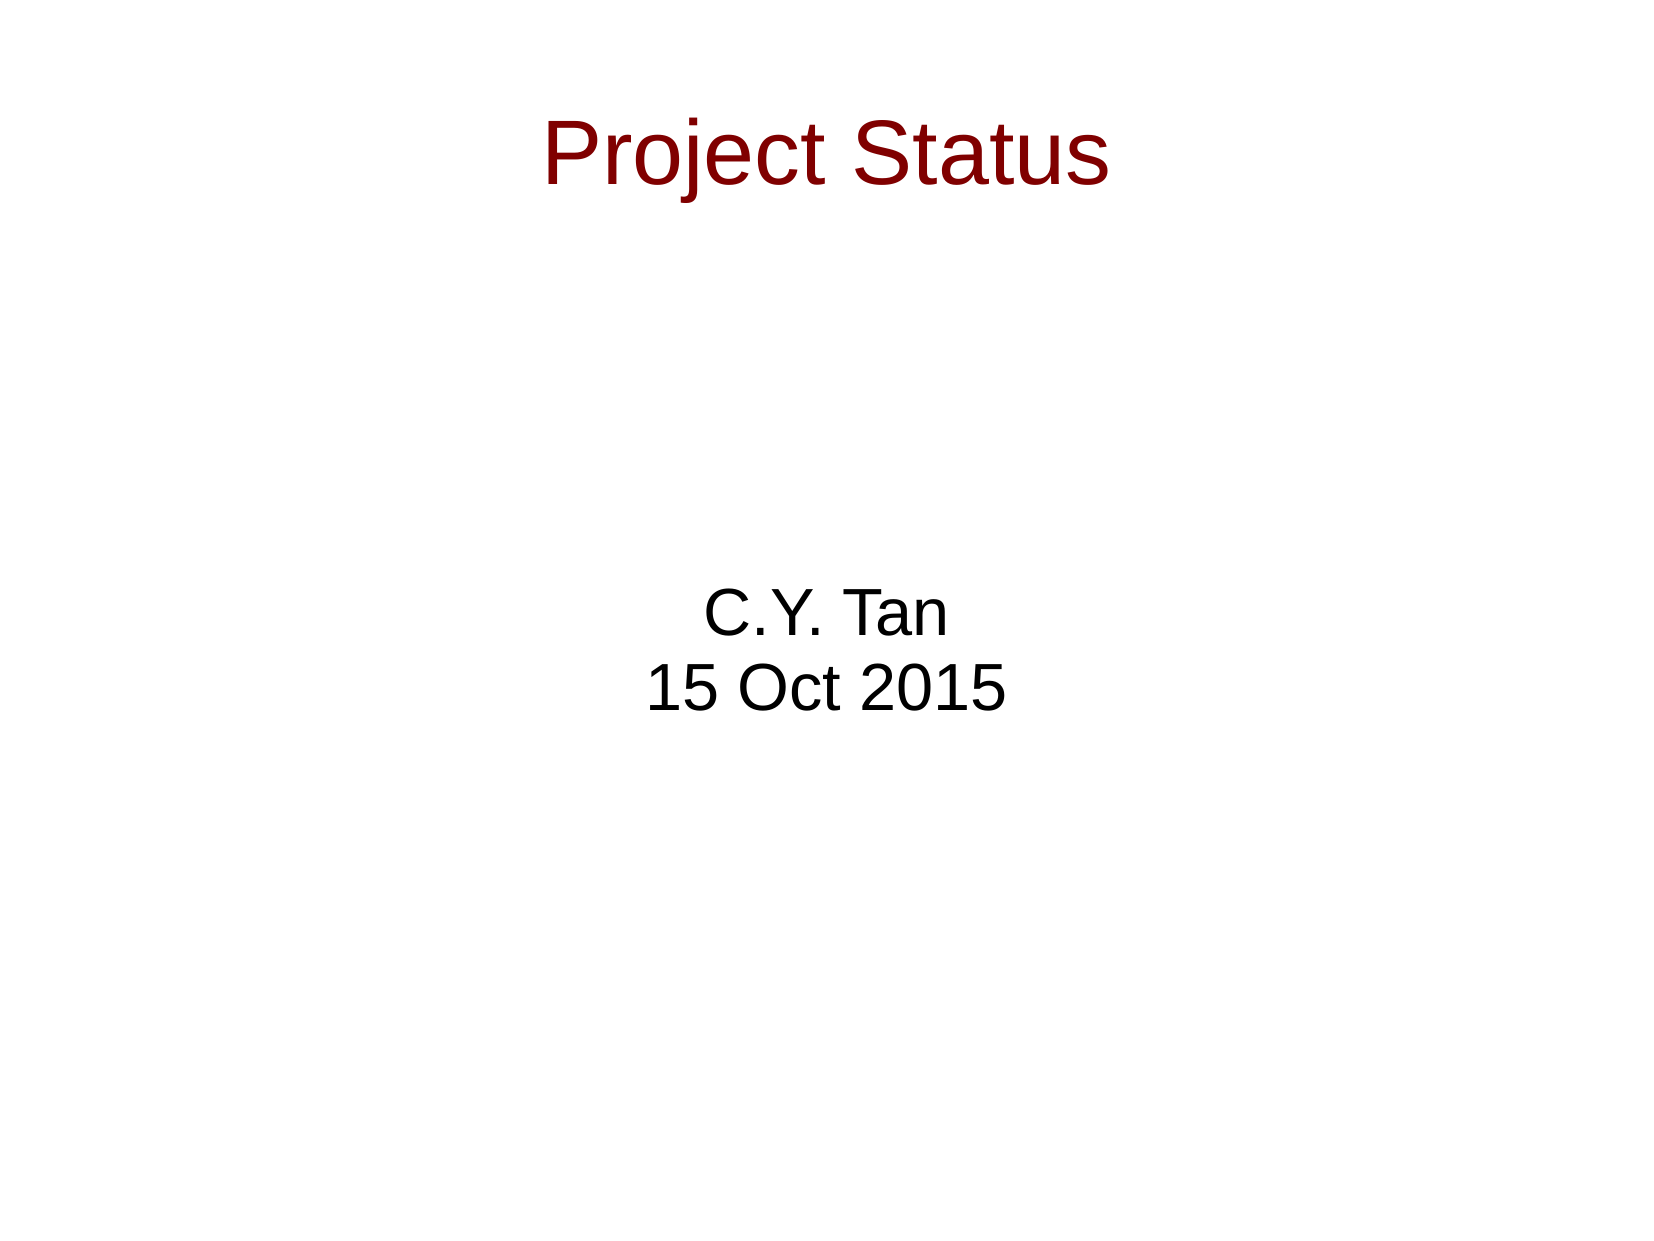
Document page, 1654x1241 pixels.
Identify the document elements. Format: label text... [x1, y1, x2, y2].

subtitle C.Y. Tan 15 Oct 2015 [82, 290, 1571, 1010]
title Project Status [82, 49, 1571, 257]
